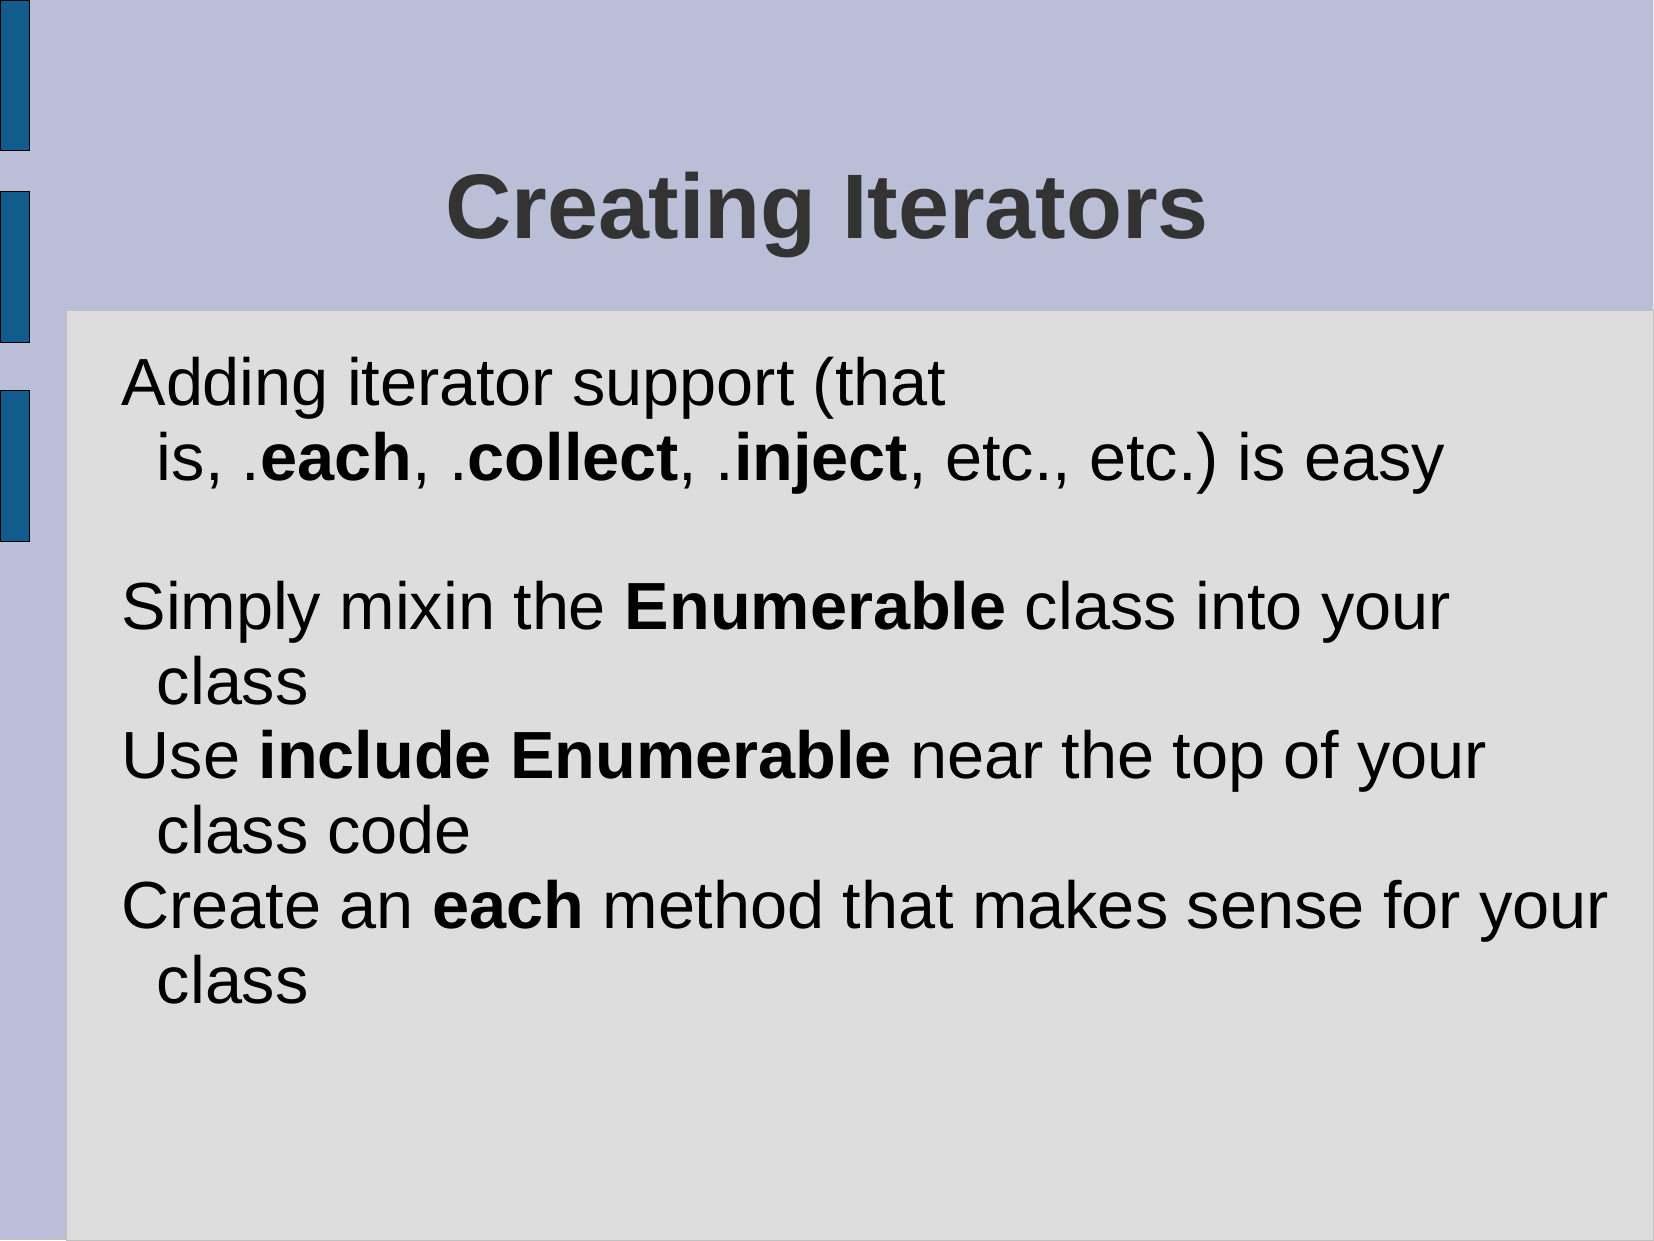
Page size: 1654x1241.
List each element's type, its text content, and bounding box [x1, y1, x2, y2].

title Creating Iterators [121, 102, 1534, 311]
list Adding iterator support (that is, .each, .collect, .inject, etc., etc.) is easy Simply mixin the Enumerable class into your class Use include Enumerable near the top of your class code Create an each method that makes sense for your class [121, 344, 1613, 1127]
